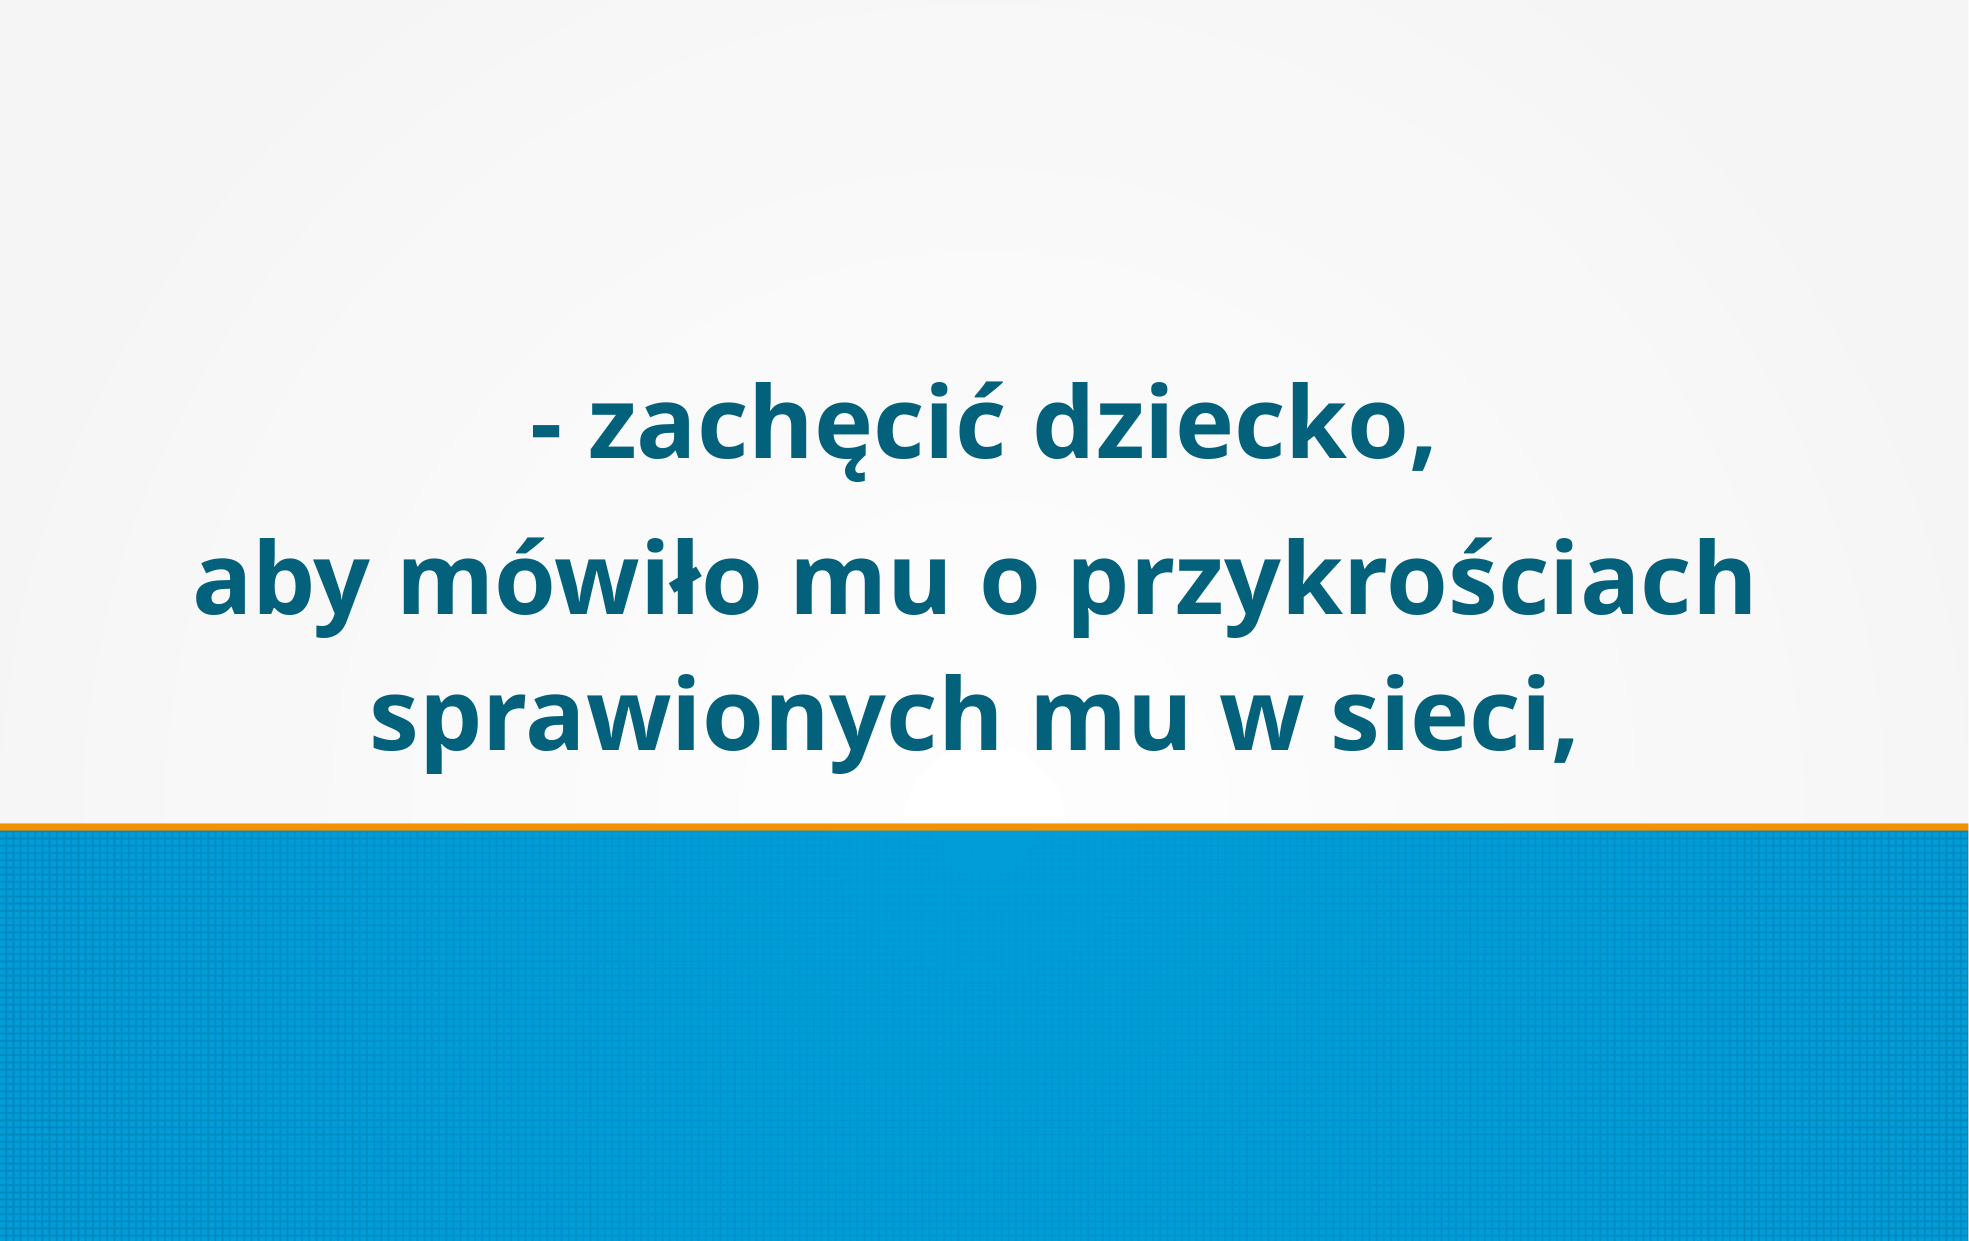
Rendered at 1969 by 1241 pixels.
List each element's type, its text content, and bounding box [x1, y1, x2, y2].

title - zachęcić dziecko, aby mówiło mu o przykrościach sprawionych mu w sieci, [90, 49, 1862, 781]
picture [0, 0, 1969, 830]
